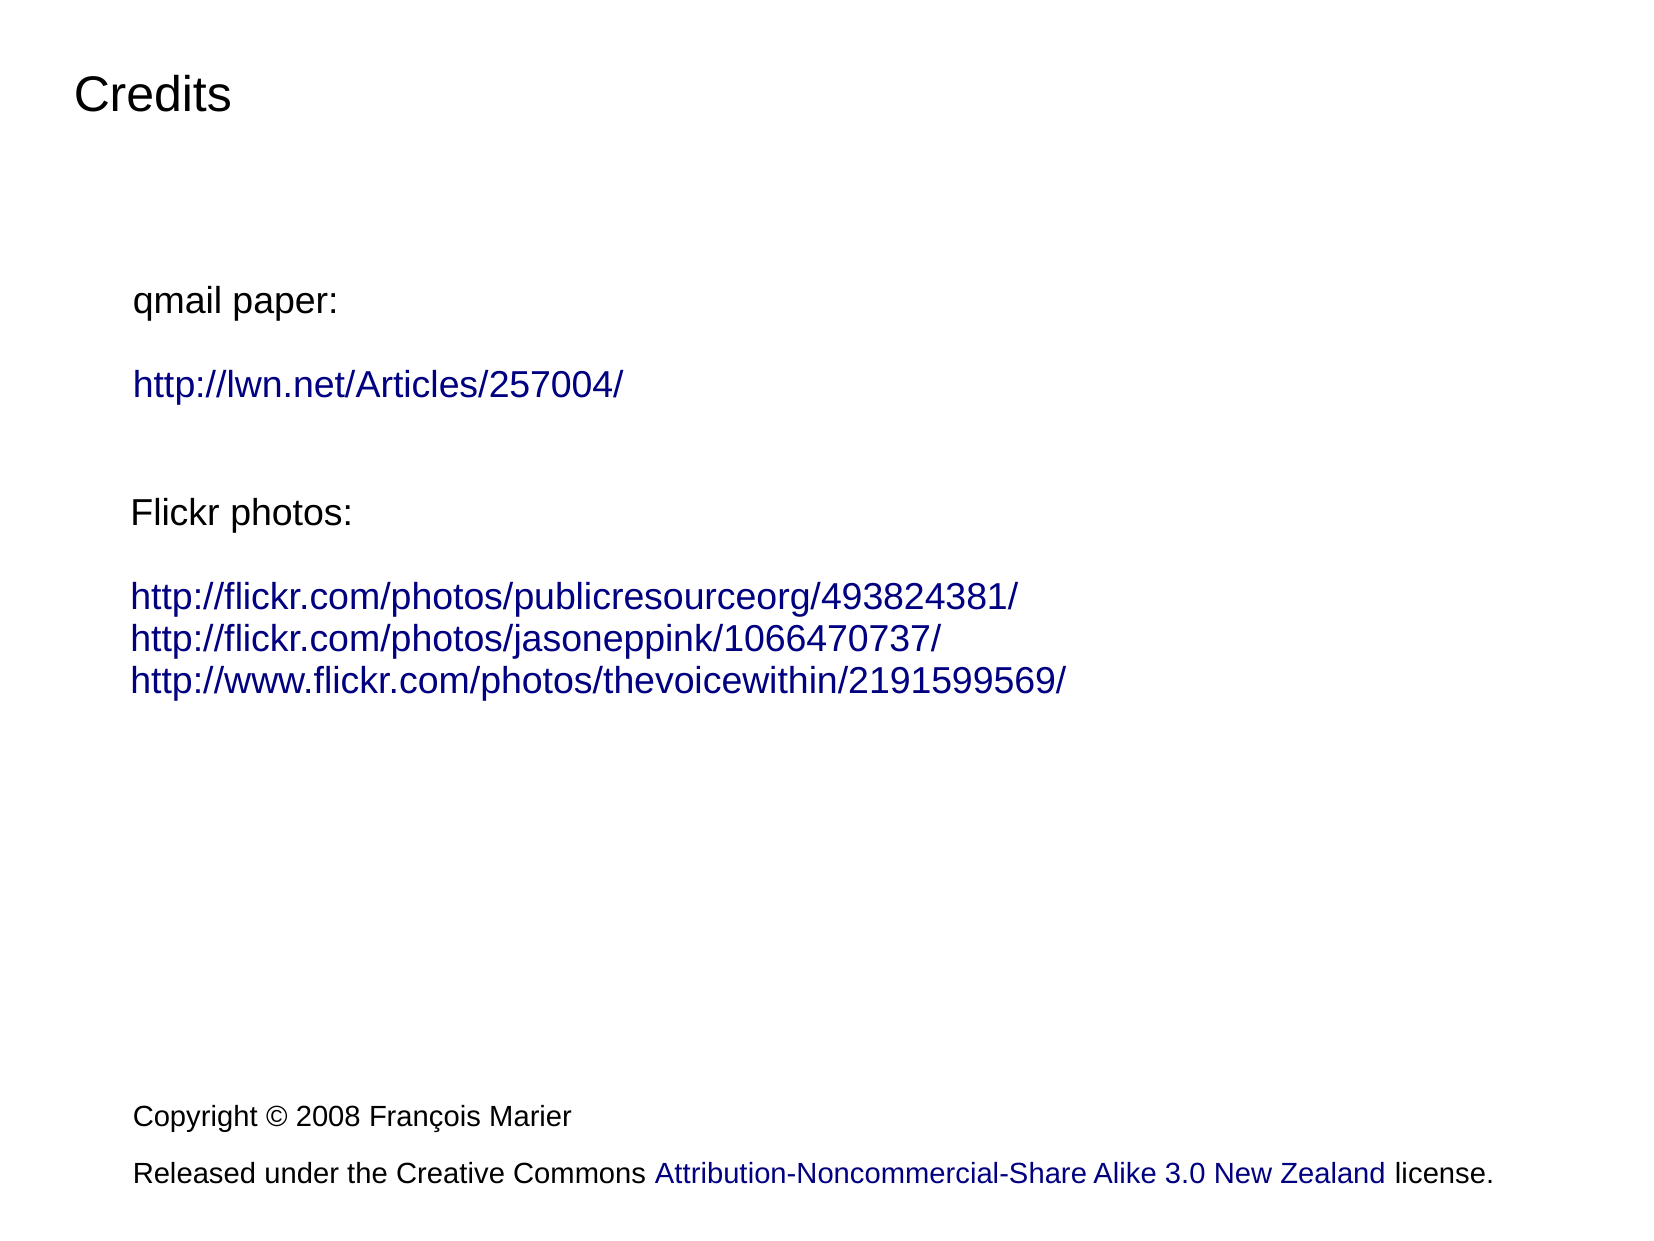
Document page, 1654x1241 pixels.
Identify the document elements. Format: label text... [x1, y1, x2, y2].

text_box Flickr photos: http://flickr.com/photos/publicresourceorg/493824381/ http://flickr.com/photos/jasoneppink/1066470737/ http://www.flickr.com/photos/thevoicewithin/2191599569/ [115, 483, 1086, 751]
text_box qmail paper: http://lwn.net/Articles/257004/ [118, 272, 1034, 456]
text_box Copyright © 2008 François Marier Released under the Creative Commons Attribution-Noncommercial-Share Alike 3.0 New Zealand license. [118, 1092, 1536, 1198]
text_box Credits [59, 59, 248, 130]
